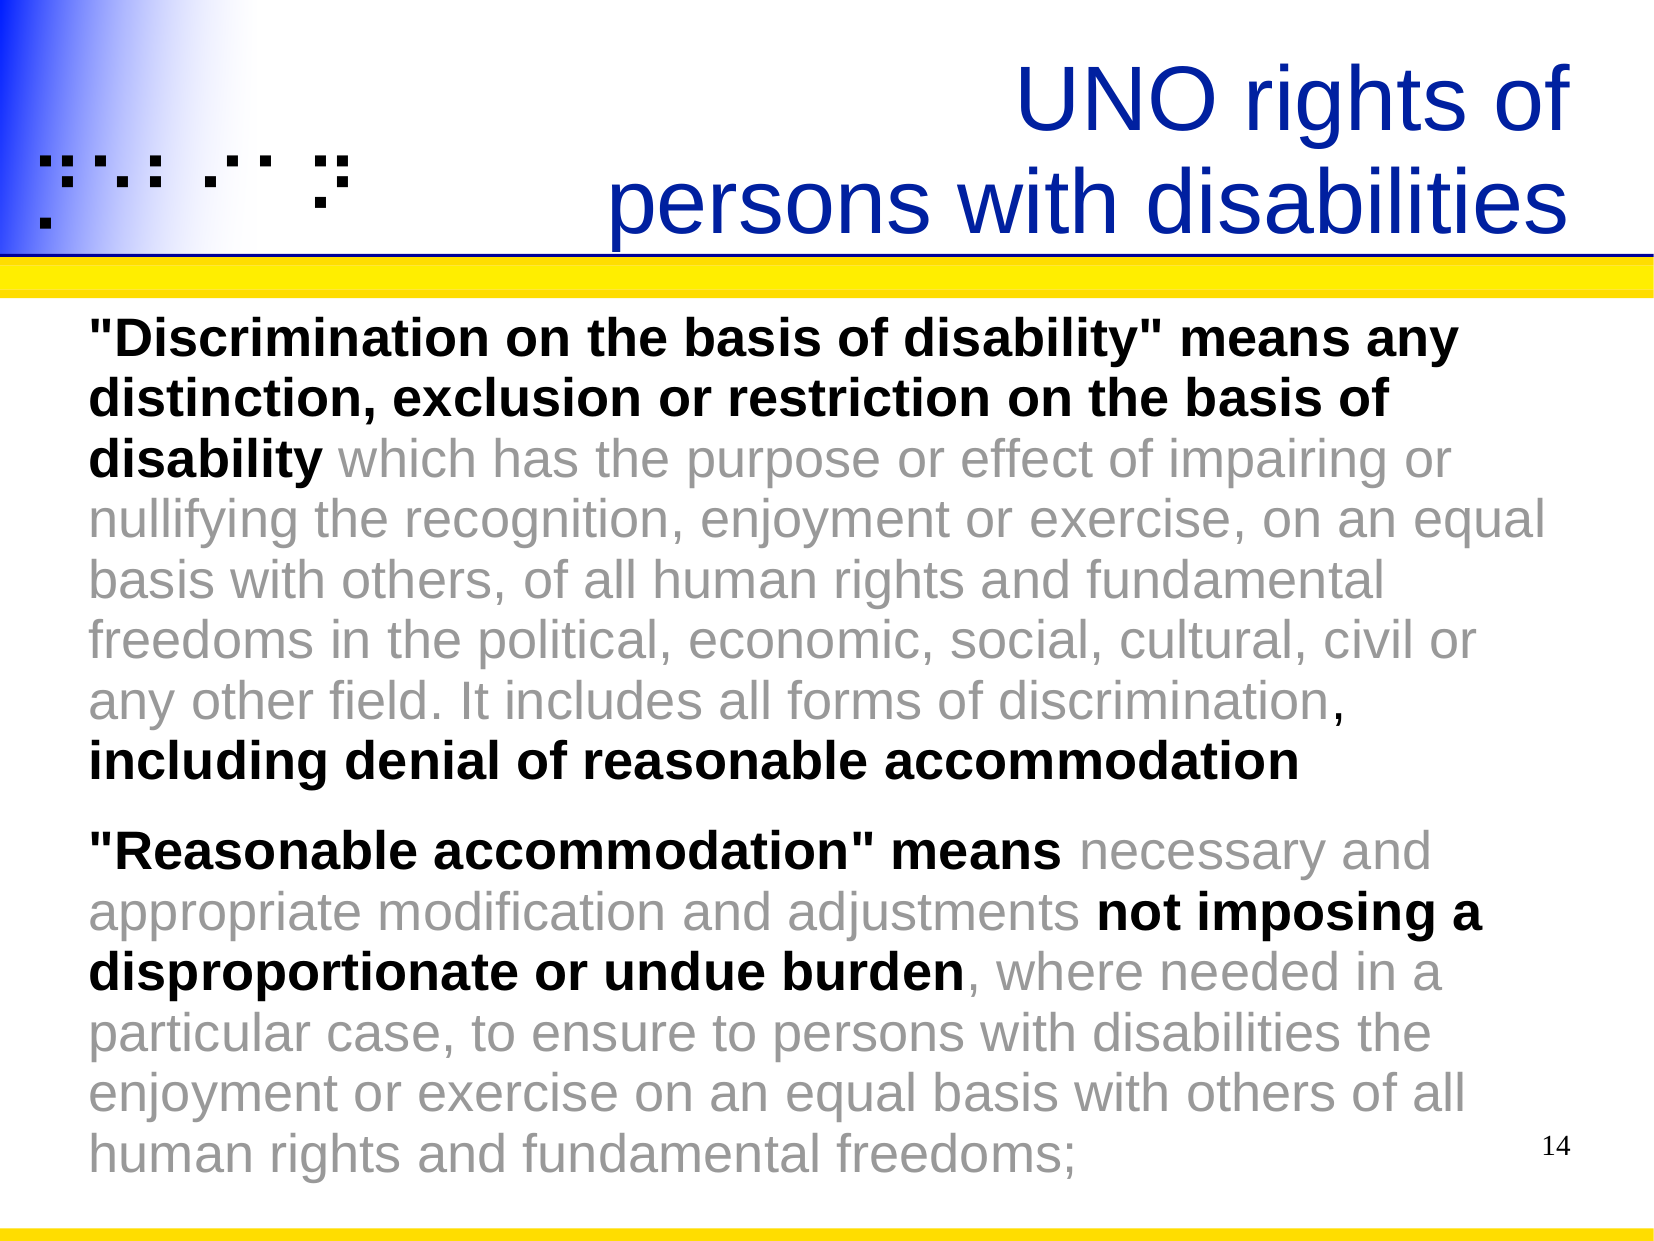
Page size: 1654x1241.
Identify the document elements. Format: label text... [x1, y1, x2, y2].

title UNO rights of persons with disabilities [372, 47, 1571, 253]
list "Discrimination on the basis of disability" means any distinction, exclusion or restriction on the basis of disability which has the purpose or effect of impairing or nullifying the recognition, enjoyment or exercise, on an equal basis with others, of all human rights and fundamental freedoms in the political, economic, social, cultural, civil or any other field. It includes all forms of discrimination, including denial of reasonable accommodation "Reasonable accommodation" means necessary and appropriate modification and adjustments not imposing a disproportionate or undue burden, where needed in a particular case, to ensure to persons with disabilities the enjoyment or exercise on an equal basis with others of all human rights and fundamental freedoms; [88, 307, 1577, 1217]
